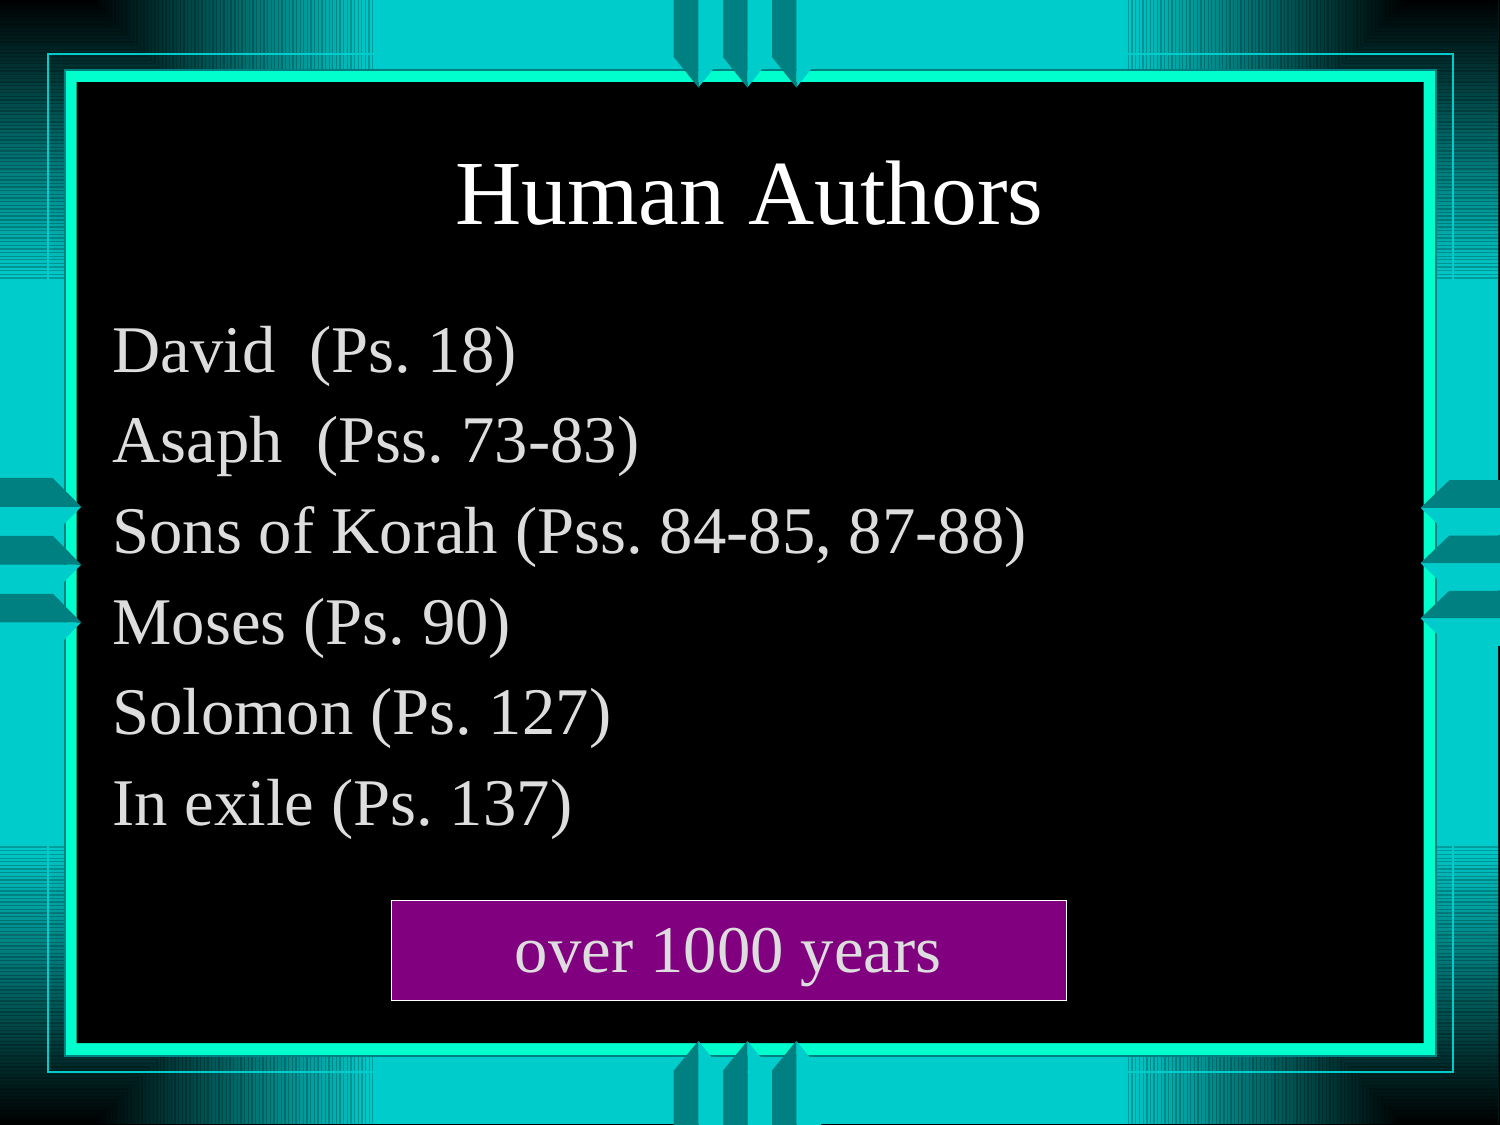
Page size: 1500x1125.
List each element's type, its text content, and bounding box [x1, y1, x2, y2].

list David (Ps. 18) Asaph (Pss. 73-83) Sons of Korah (Pss. 84-85, 87-88) Moses (Ps. 90) Solomon (Ps. 127) In exile (Ps. 137) [112, 312, 1388, 863]
title Human Authors [112, 99, 1388, 288]
text_box over 1000 years [391, 900, 1067, 1001]
